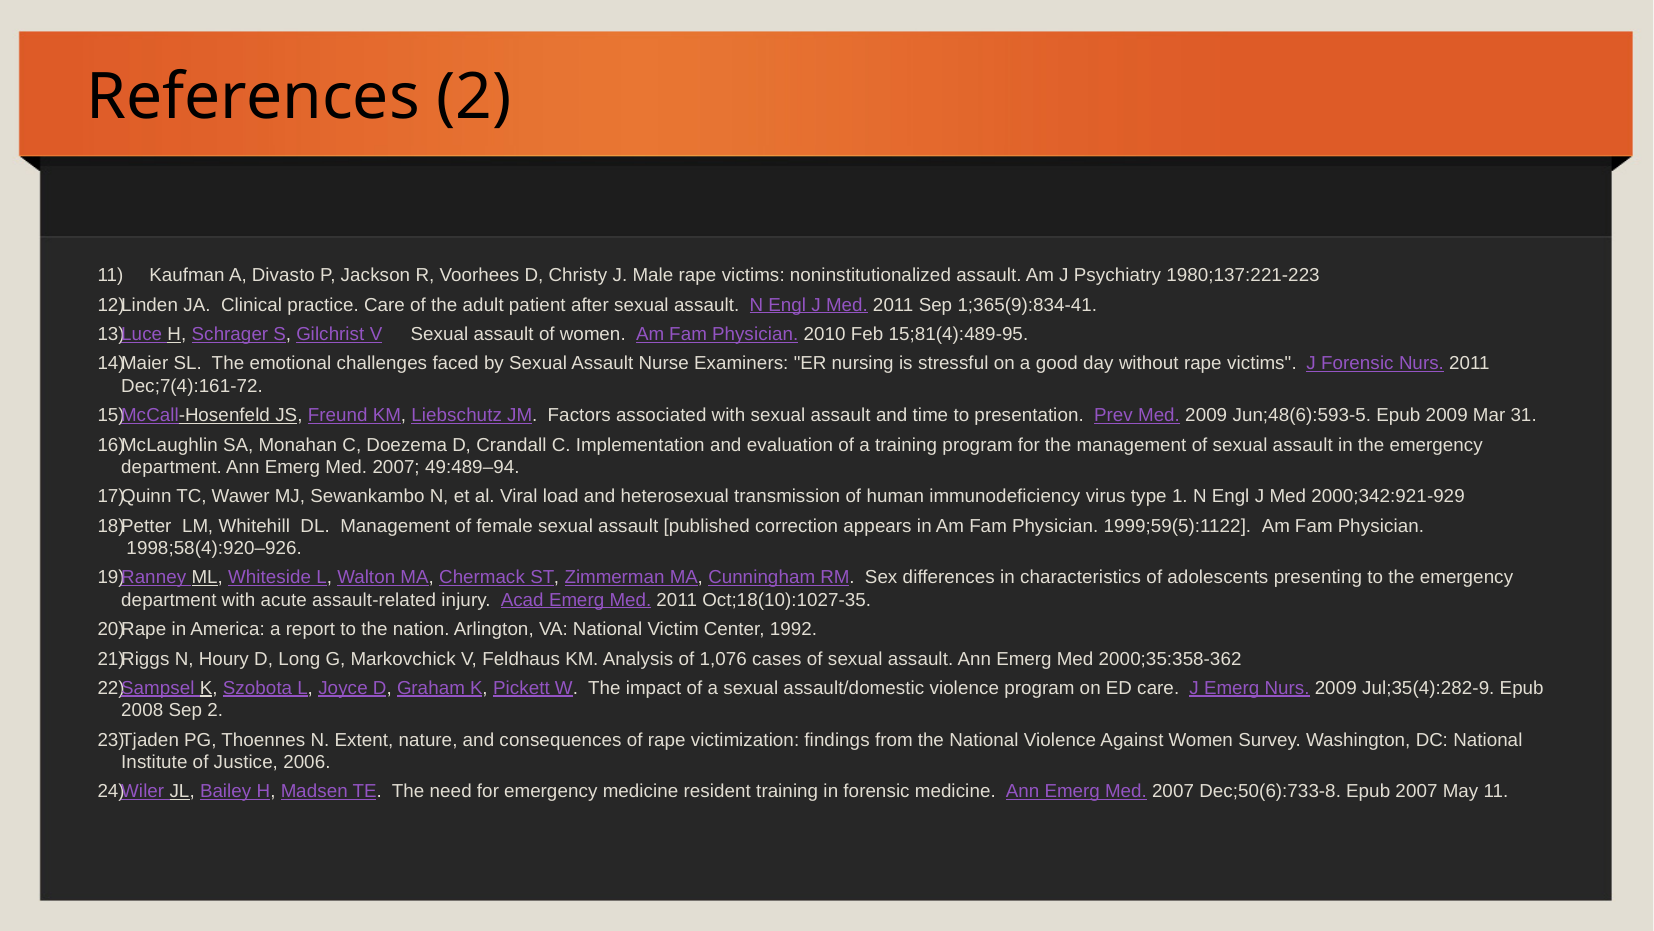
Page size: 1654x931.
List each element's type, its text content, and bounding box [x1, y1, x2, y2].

list 11) Kaufman A, Divasto P, Jackson R, Voorhees D, Christy J. Male rape victims: noninstitutionalized assault. Am J Psychiatry 1980;137:221-223 Linden JA. Clinical practice. Care of the adult patient after sexual assault. N Engl J Med. 2011 Sep 1;365(9):834-41. Luce H, Schrager S, Gilchrist V Sexual assault of women. Am Fam Physician. 2010 Feb 15;81(4):489-95. Maier SL. The emotional challenges faced by Sexual Assault Nurse Examiners: "ER nursing is stressful on a good day without rape victims". J Forensic Nurs. 2011 Dec;7(4):161-72. McCall-Hosenfeld JS, Freund KM, Liebschutz JM. Factors associated with sexual assault and time to presentation. Prev Med. 2009 Jun;48(6):593-5. Epub 2009 Mar 31. McLaughlin SA, Monahan C, Doezema D, Crandall C. Implementation and evaluation of a training program for the management of sexual assault in the emergency department. Ann Emerg Med. 2007; 49:489–94. Quinn TC, Wawer MJ, Sewankambo N, et al. Viral load and heterosexual transmission of human immunodeficiency virus type 1. N Engl J Med 2000;342:921-929 Petter LM, Whitehill DL. Management of female sexual assault [published correction appears in Am Fam Physician. 1999;59(5):1122]. Am Fam Physician. 1998;58(4):920–926. Ranney ML, Whiteside L, Walton MA, Chermack ST, Zimmerman MA, Cunningham RM. Sex differences in characteristics of adolescents presenting to the emergency department with acute assault-related injury. Acad Emerg Med. 2011 Oct;18(10):1027-35. Rape in America: a report to the nation. Arlington, VA: National Victim Center, 1992. Riggs N, Houry D, Long G, Markovchick V, Feldhaus KM. Analysis of 1,076 cases of sexual assault. Ann Emerg Med 2000;35:358-362 Sampsel K, Szobota L, Joyce D, Graham K, Pickett W. The impact of a sexual assault/domestic violence program on ED care. J Emerg Nurs. 2009 Jul;35(4):282-9. Epub 2008 Sep 2. Tjaden PG, Thoennes N. Extent, nature, and consequences of rape victimization: findings from the National Violence Against Women Survey. Washington, DC: National Institute of Justice, 2006. Wiler JL, Bailey H, Madsen TE. The need for emergency medicine resident training in forensic medicine. Ann Emerg Med. 2007 Dec;50(6):733-8. Epub 2007 May 11. [82, 255, 1571, 831]
picture [0, 0, 1654, 931]
title References (2) [71, 46, 1597, 140]
